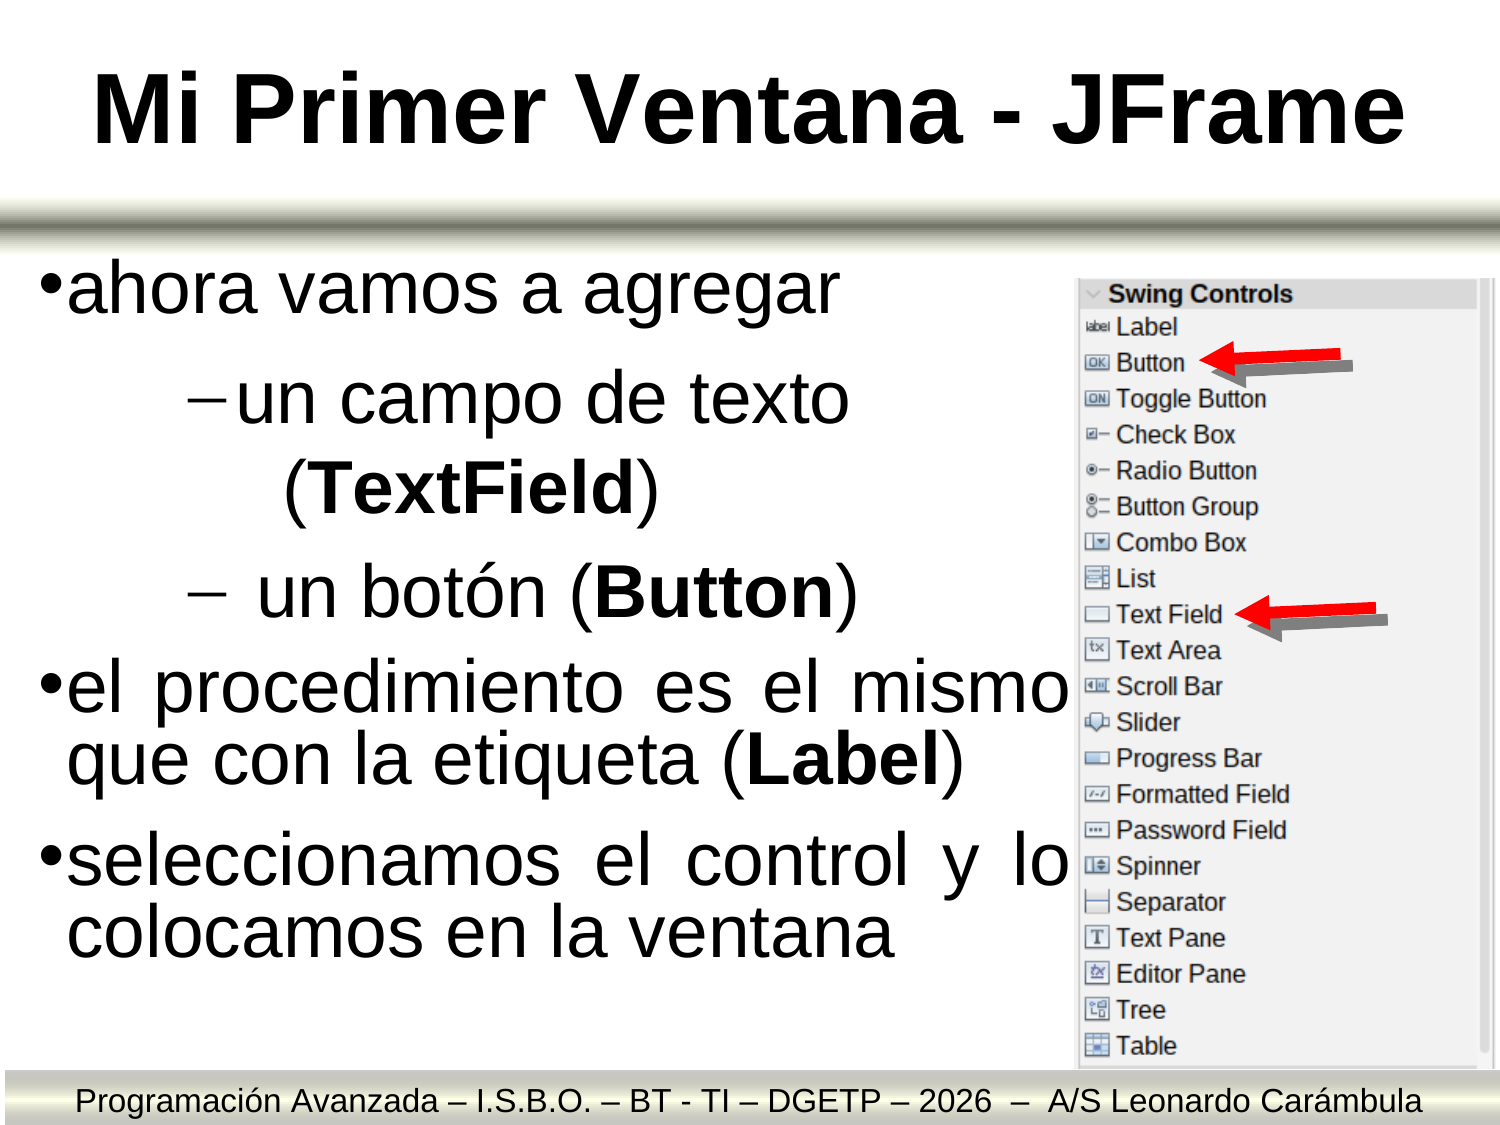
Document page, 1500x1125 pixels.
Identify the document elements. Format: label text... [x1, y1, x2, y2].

list ahora vamos a agregar un campo de texto (TextField) un botón (Button) el procedimiento es el mismo que con la etiqueta (Label) seleccionamos el control y lo colocamos en la ventana [23, 248, 1087, 1028]
title Mi Primer Ventana - JFrame [0, 9, 1500, 198]
picture [1074, 278, 1496, 1069]
